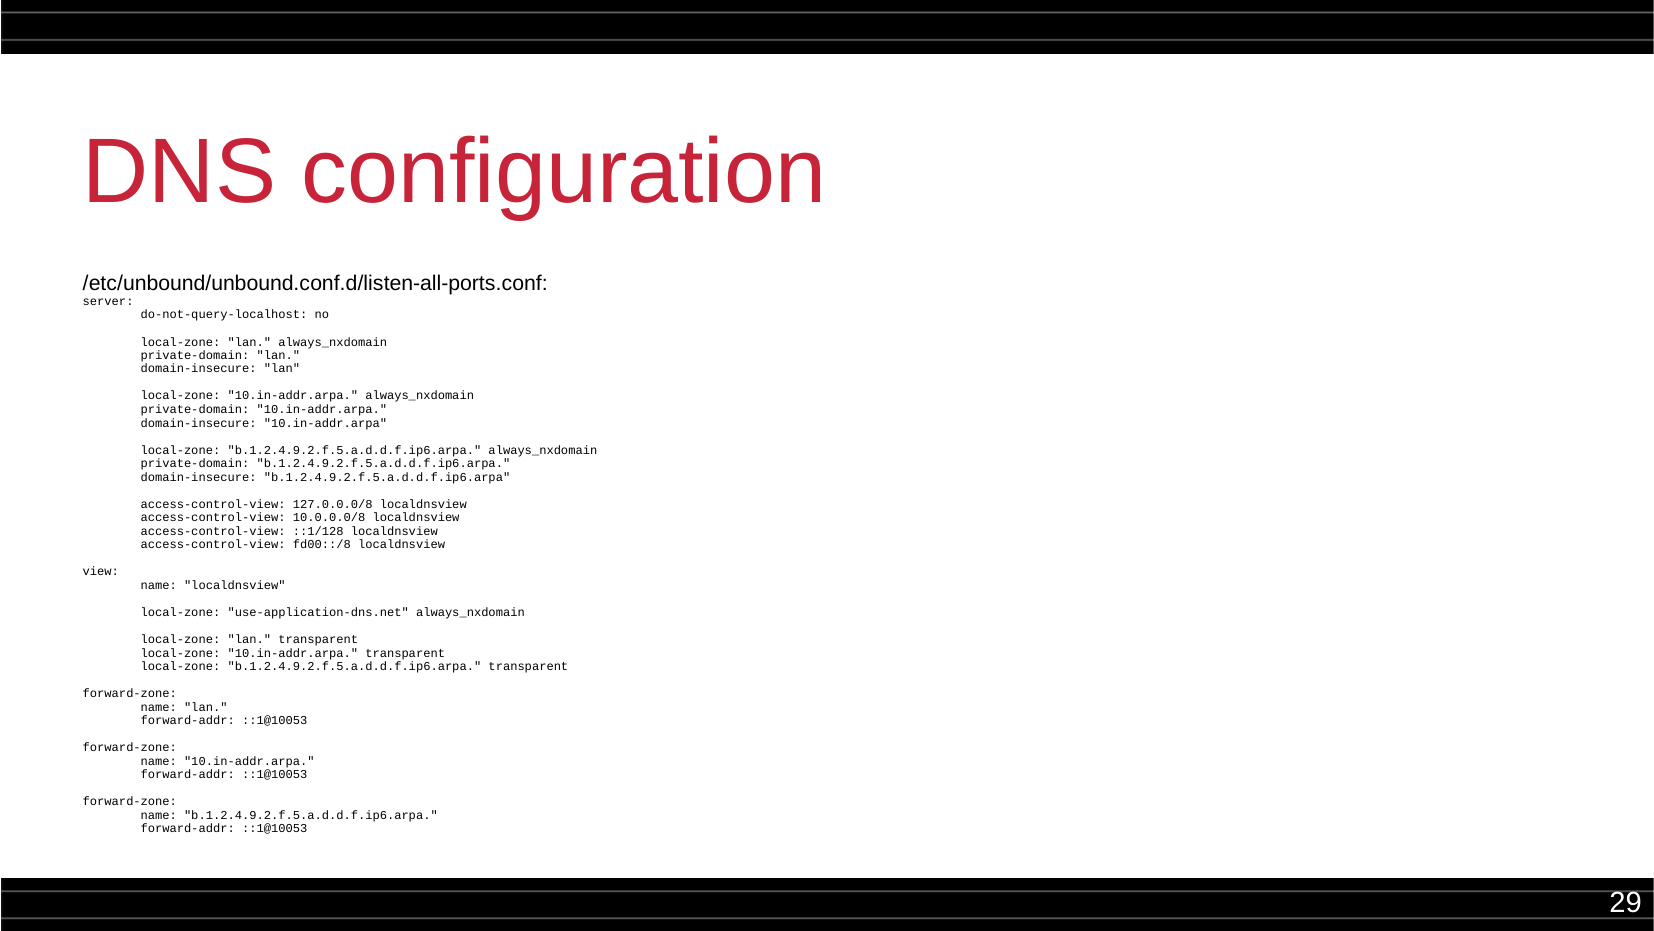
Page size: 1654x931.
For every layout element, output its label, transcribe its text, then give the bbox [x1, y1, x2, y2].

picture [1, 878, 1654, 931]
title DNS configuration [82, 92, 1571, 249]
picture [1, 0, 1654, 54]
list /etc/unbound/unbound.conf.d/listen-all-ports.conf: server: do-not-query-localhost: no local-zone: "lan." always_nxdomain private-domain: "lan." domain-insecure: "lan" local-zone: "10.in-addr.arpa." always_nxdomain private-domain: "10.in-addr.arpa." domain-insecure: "10.in-addr.arpa" local-zone: "b.1.2.4.9.2.f.5.a.d.d.f.ip6.arpa." always_nxdomain private-domain: "b.1.2.4.9.2.f.5.a.d.d.f.ip6.arpa." domain-insecure: "b.1.2.4.9.2.f.5.a.d.d.f.ip6.arpa" access-control-view: 127.0.0.0/8 localdnsview access-control-view: 10.0.0.0/8 localdnsview access-control-view: ::1/128 localdnsview access-control-view: fd00::/8 localdnsview view: name: "localdnsview" local-zone: "use-application-dns.net" always_nxdomain local-zone: "lan." transparent local-zone: "10.in-addr.arpa." transparent local-zone: "b.1.2.4.9.2.f.5.a.d.d.f.ip6.arpa." transparent forward-zone: name: "lan." forward-addr: ::1@10053 forward-zone: name: "10.in-addr.arpa." forward-addr: ::1@10053 forward-zone: name: "b.1.2.4.9.2.f.5.a.d.d.f.ip6.arpa." forward-addr: ::1@10053 [82, 271, 1571, 851]
